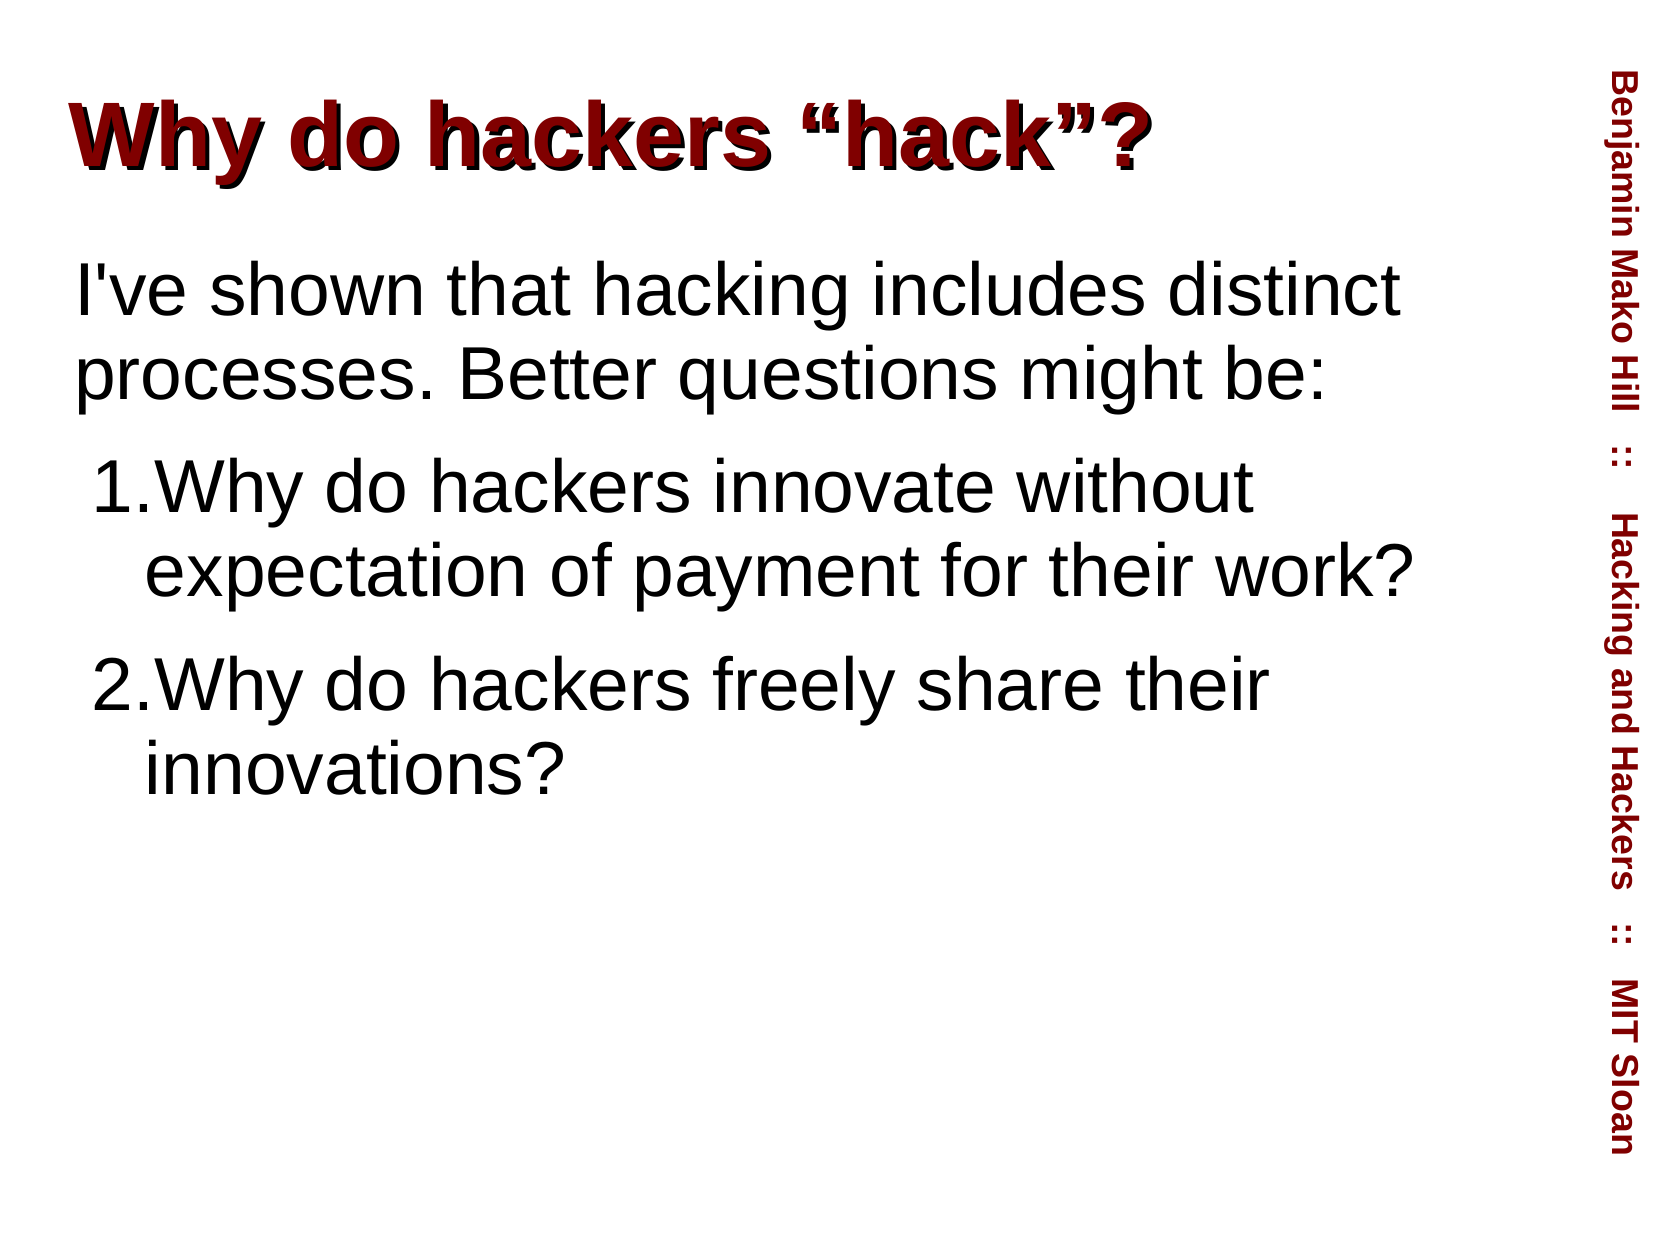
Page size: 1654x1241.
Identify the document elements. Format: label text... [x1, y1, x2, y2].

title Why do hackers “hack”? [68, 31, 1542, 239]
list I've shown that hacking includes distinct processes. Better questions might be: Why do hackers innovate without expectation of payment for their work? Why do hackers freely share their innovations? [74, 247, 1534, 1187]
